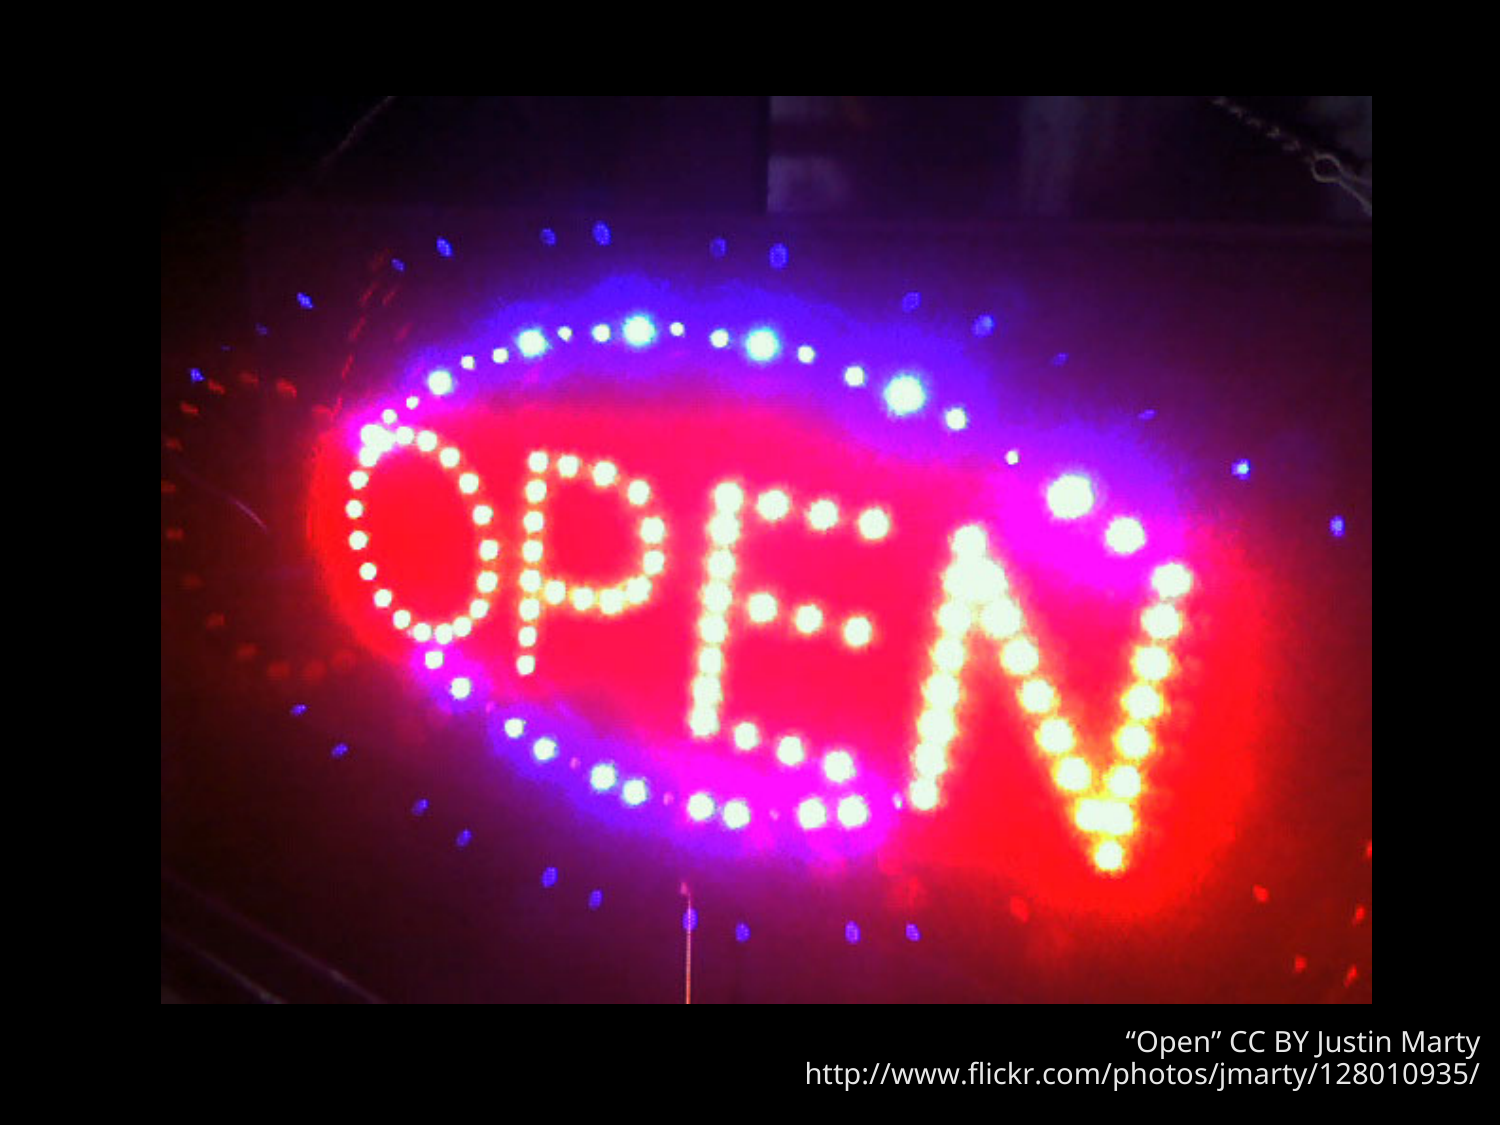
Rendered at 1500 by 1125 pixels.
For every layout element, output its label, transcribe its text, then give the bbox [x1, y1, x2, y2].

picture [161, 96, 1372, 1004]
text_box “Open” CC BY Justin Marty http://www.flickr.com/photos/jmarty/128010935/ [651, 1018, 1496, 1110]
